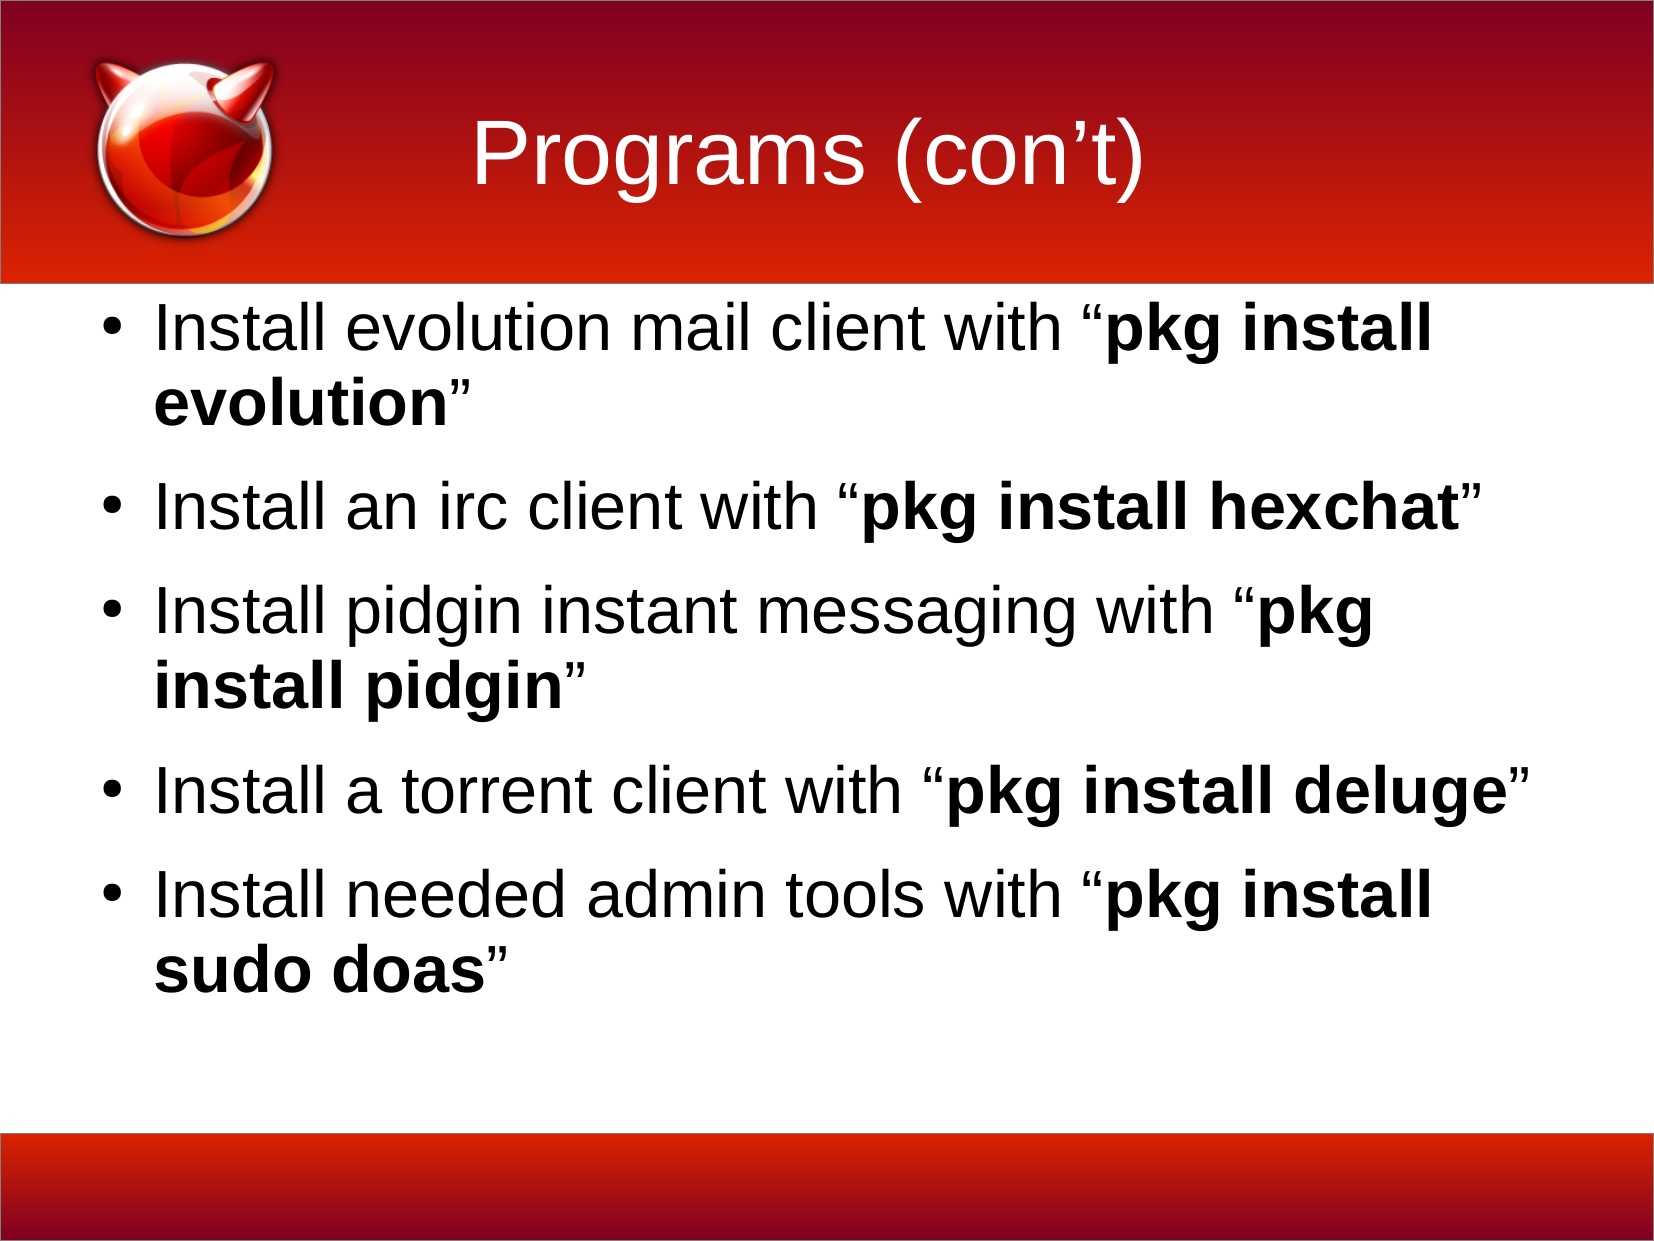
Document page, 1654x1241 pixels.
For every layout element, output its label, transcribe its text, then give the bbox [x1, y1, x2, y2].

title Programs (con’t) [82, 49, 1536, 257]
list Install evolution mail client with “pkg install evolution” Install an irc client with “pkg install hexchat” Install pidgin instant messaging with “pkg install pidgin” Install a torrent client with “pkg install deluge” Install needed admin tools with “pkg install sudo doas” [82, 290, 1538, 1010]
